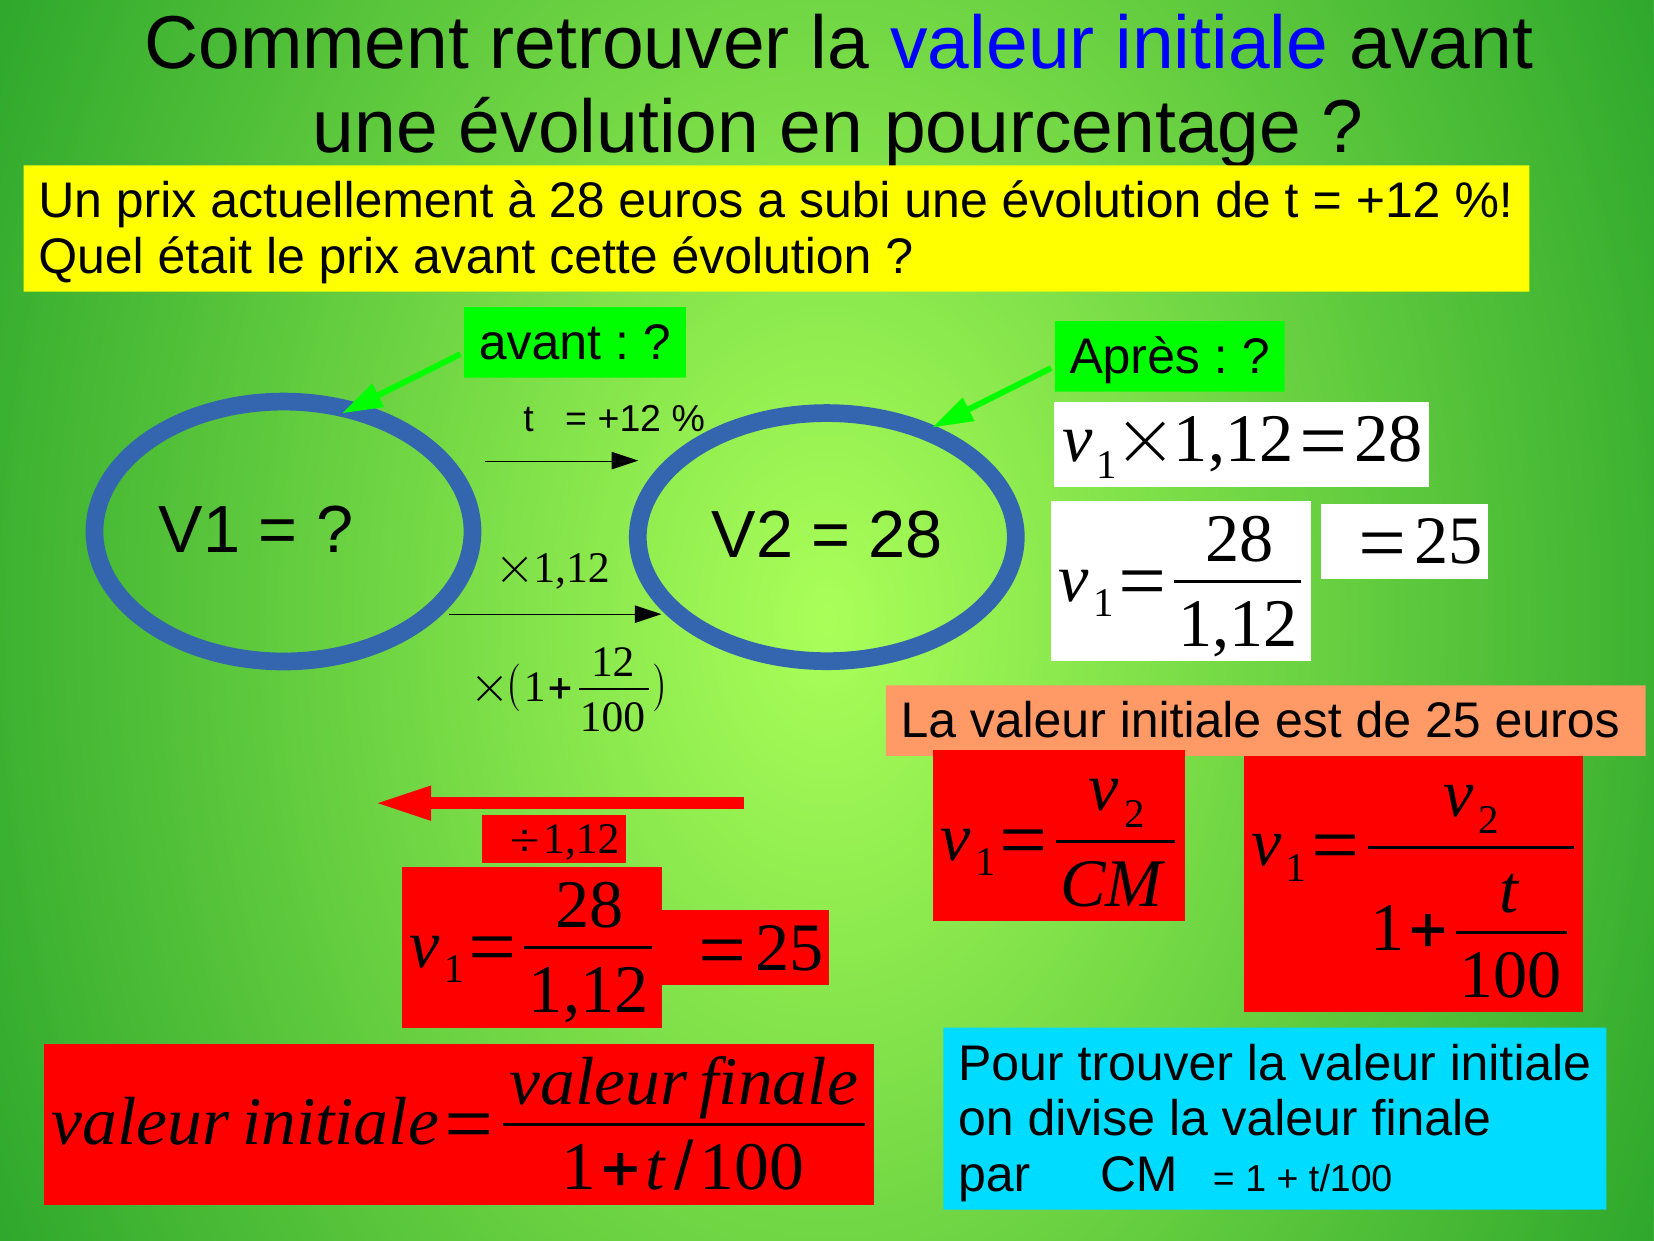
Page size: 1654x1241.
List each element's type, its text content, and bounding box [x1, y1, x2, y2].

text_box Pour trouver la valeur initiale on divise la valeur finale par CM = 1 + t/100 [943, 1027, 1607, 1210]
text_box La valeur initiale est de 25 euros [885, 685, 1646, 756]
title Comment retrouver la valeur initiale avant une évolution en pourcentage ? [94, 0, 1583, 169]
chart [472, 543, 617, 592]
text_box Après : ? [1054, 321, 1285, 392]
chart [1243, 755, 1583, 1013]
chart [44, 1044, 875, 1205]
text_box V2 = 28 [696, 489, 969, 579]
chart [482, 814, 626, 864]
text_box t = +12 % [508, 389, 721, 447]
chart [448, 637, 673, 741]
chart [401, 866, 829, 1028]
chart [933, 750, 1185, 922]
text_box avant : ? [464, 307, 686, 378]
chart [1321, 503, 1489, 579]
chart [1054, 401, 1430, 488]
text_box V1 = ? [144, 484, 440, 574]
chart [1051, 500, 1312, 662]
text_box Un prix actuellement à 28 euros a subi une évolution de t = +12 %! Quel était le prix avant cette évolution ? [23, 165, 1530, 292]
